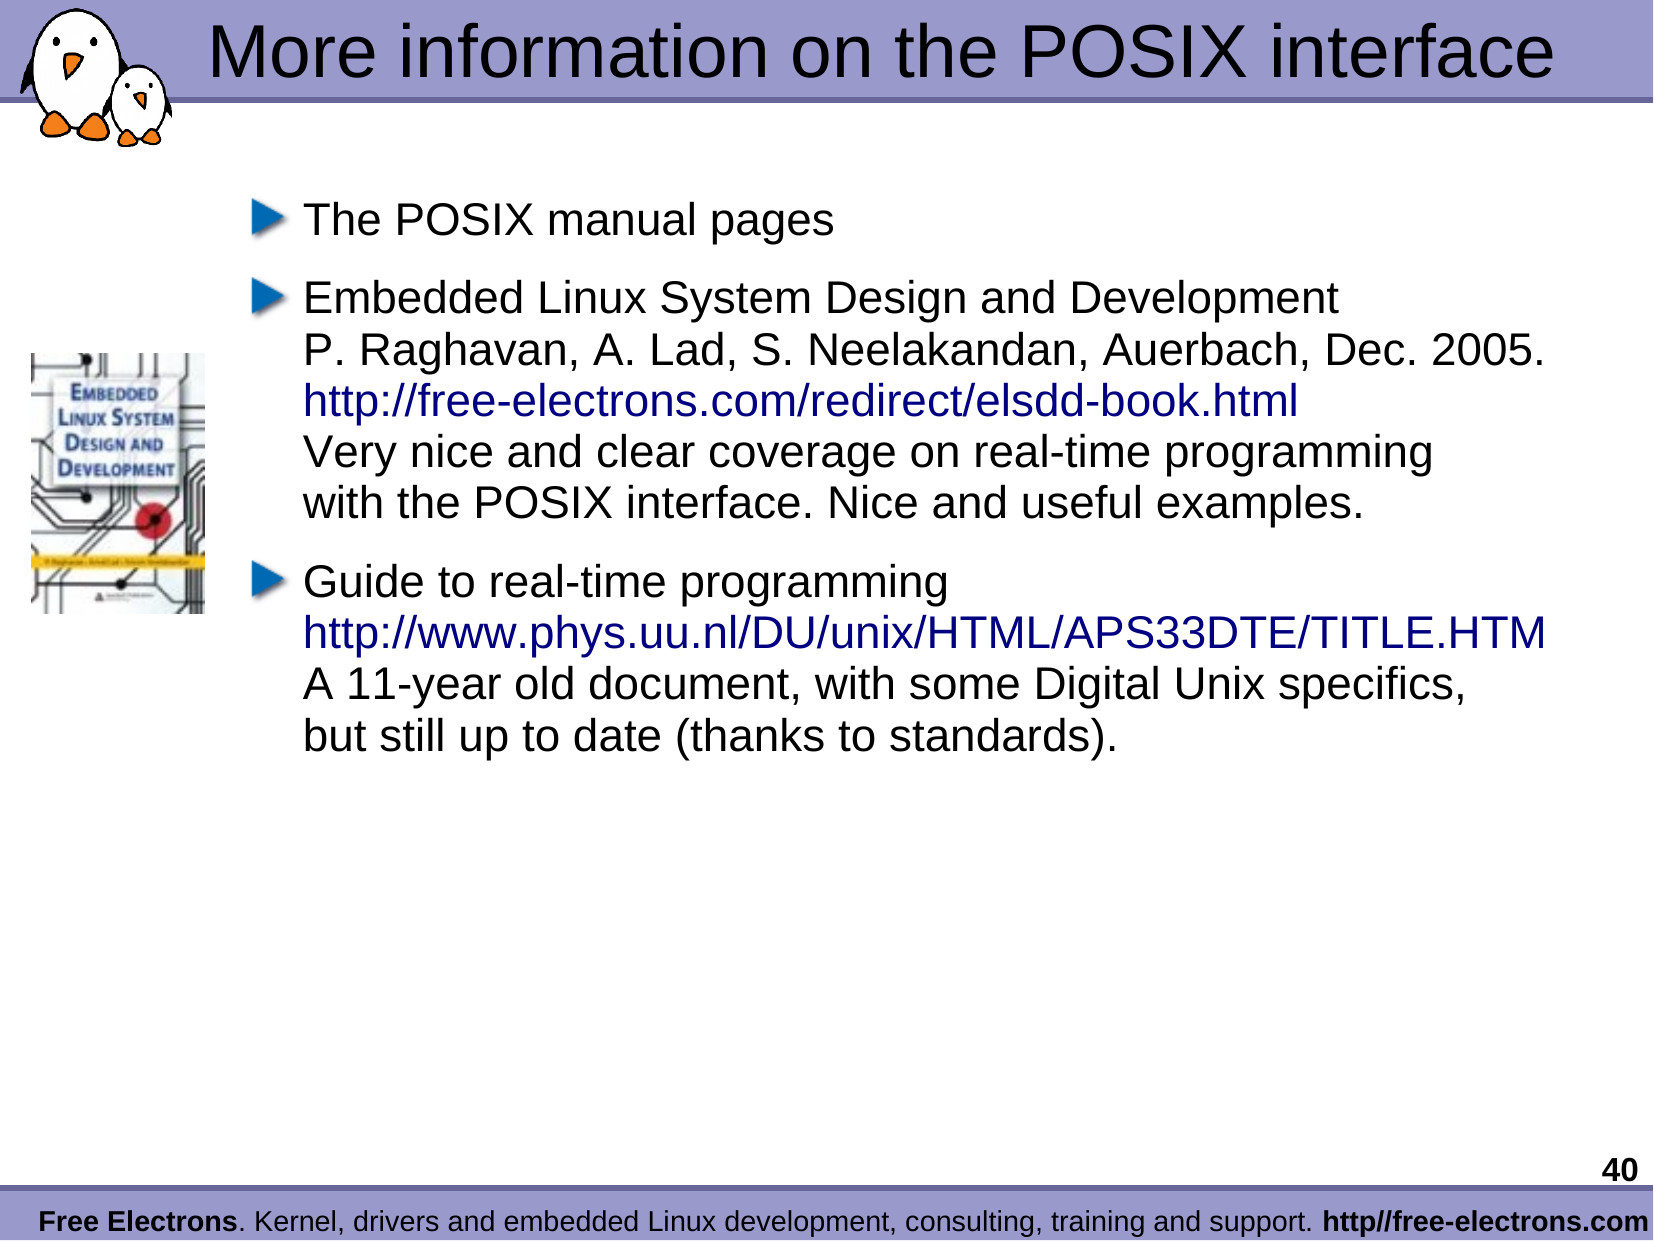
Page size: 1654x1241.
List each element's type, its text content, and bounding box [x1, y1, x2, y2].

title More information on the POSIX interface [137, 0, 1628, 103]
picture [31, 353, 205, 614]
picture [20, 8, 172, 147]
list The POSIX manual pages Embedded Linux System Design and Development P. Raghavan, A. Lad, S. Neelakandan, Auerbach, Dec. 2005. http://free-electrons.com/redirect/elsdd-book.html Very nice and clear coverage on real-time programming with the POSIX interface. Nice and useful examples. Guide to real-time programming http://www.phys.uu.nl/DU/unix/HTML/APS33DTE/TITLE.HTM A 11-year old document, with some Digital Unix specifics, but still up to date (thanks to standards). [232, 193, 1598, 1044]
